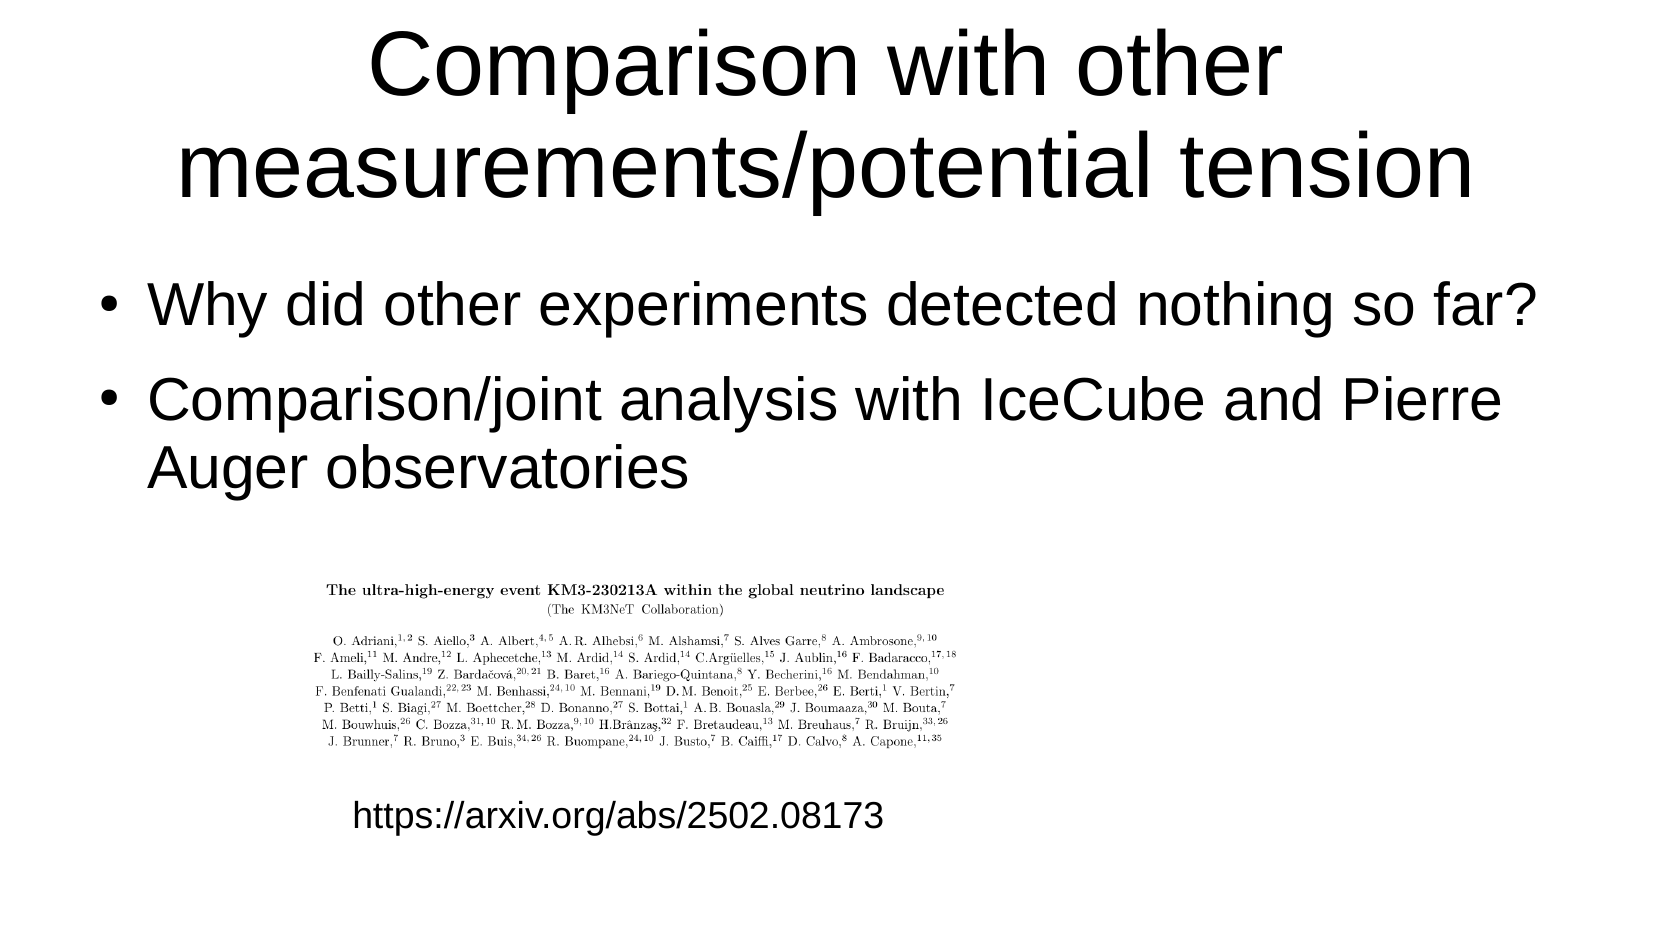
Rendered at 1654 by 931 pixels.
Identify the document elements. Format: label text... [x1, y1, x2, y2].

list Why did other experiments detected nothing so far? Comparison/joint analysis with IceCube and Pierre Auger observatories [82, 270, 1571, 563]
picture [300, 562, 963, 751]
title Comparison with other measurements/potential tension [82, 12, 1571, 218]
text_box https://arxiv.org/abs/2502.08173 [337, 787, 900, 845]
